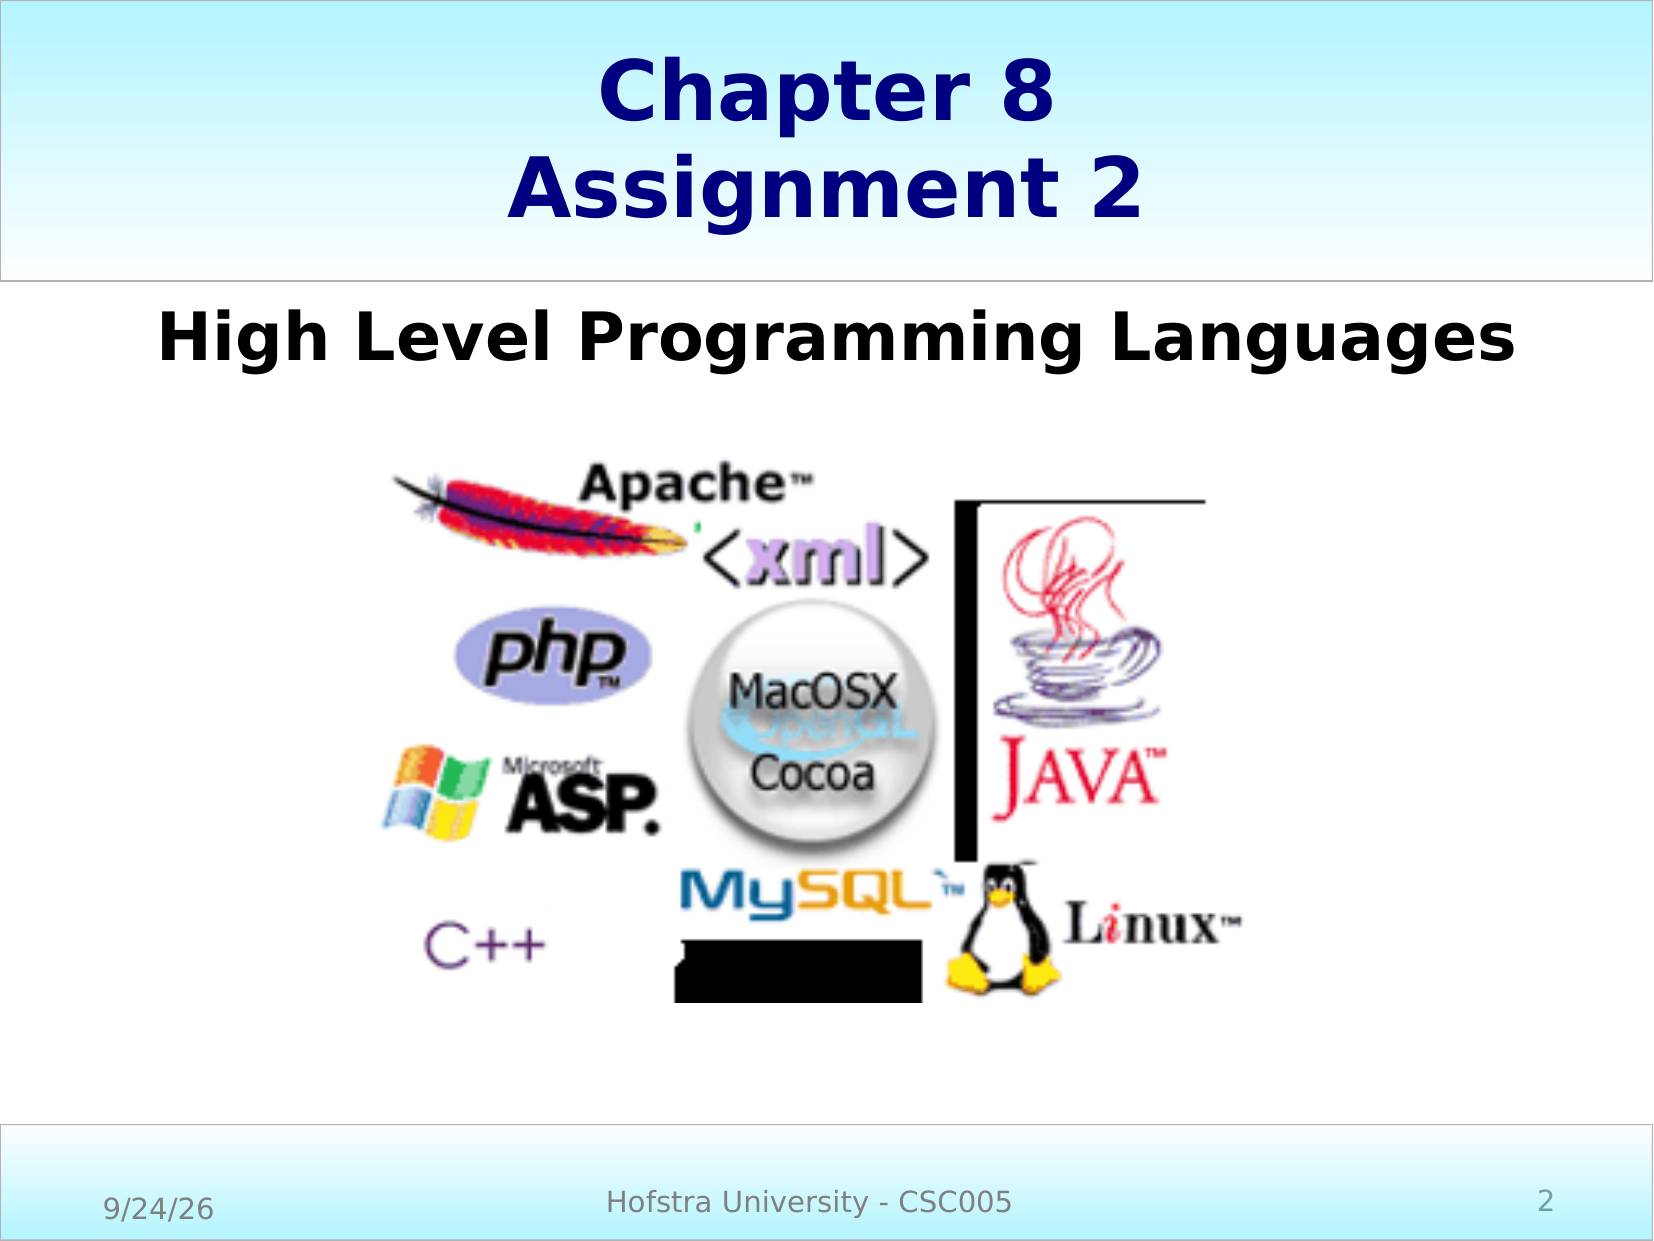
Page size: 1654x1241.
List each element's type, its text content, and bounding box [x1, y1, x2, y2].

picture [373, 446, 1252, 1003]
title Chapter 8 Assignment 2 [78, 42, 1576, 237]
subtitle High Level Programming Languages [31, 245, 1570, 429]
